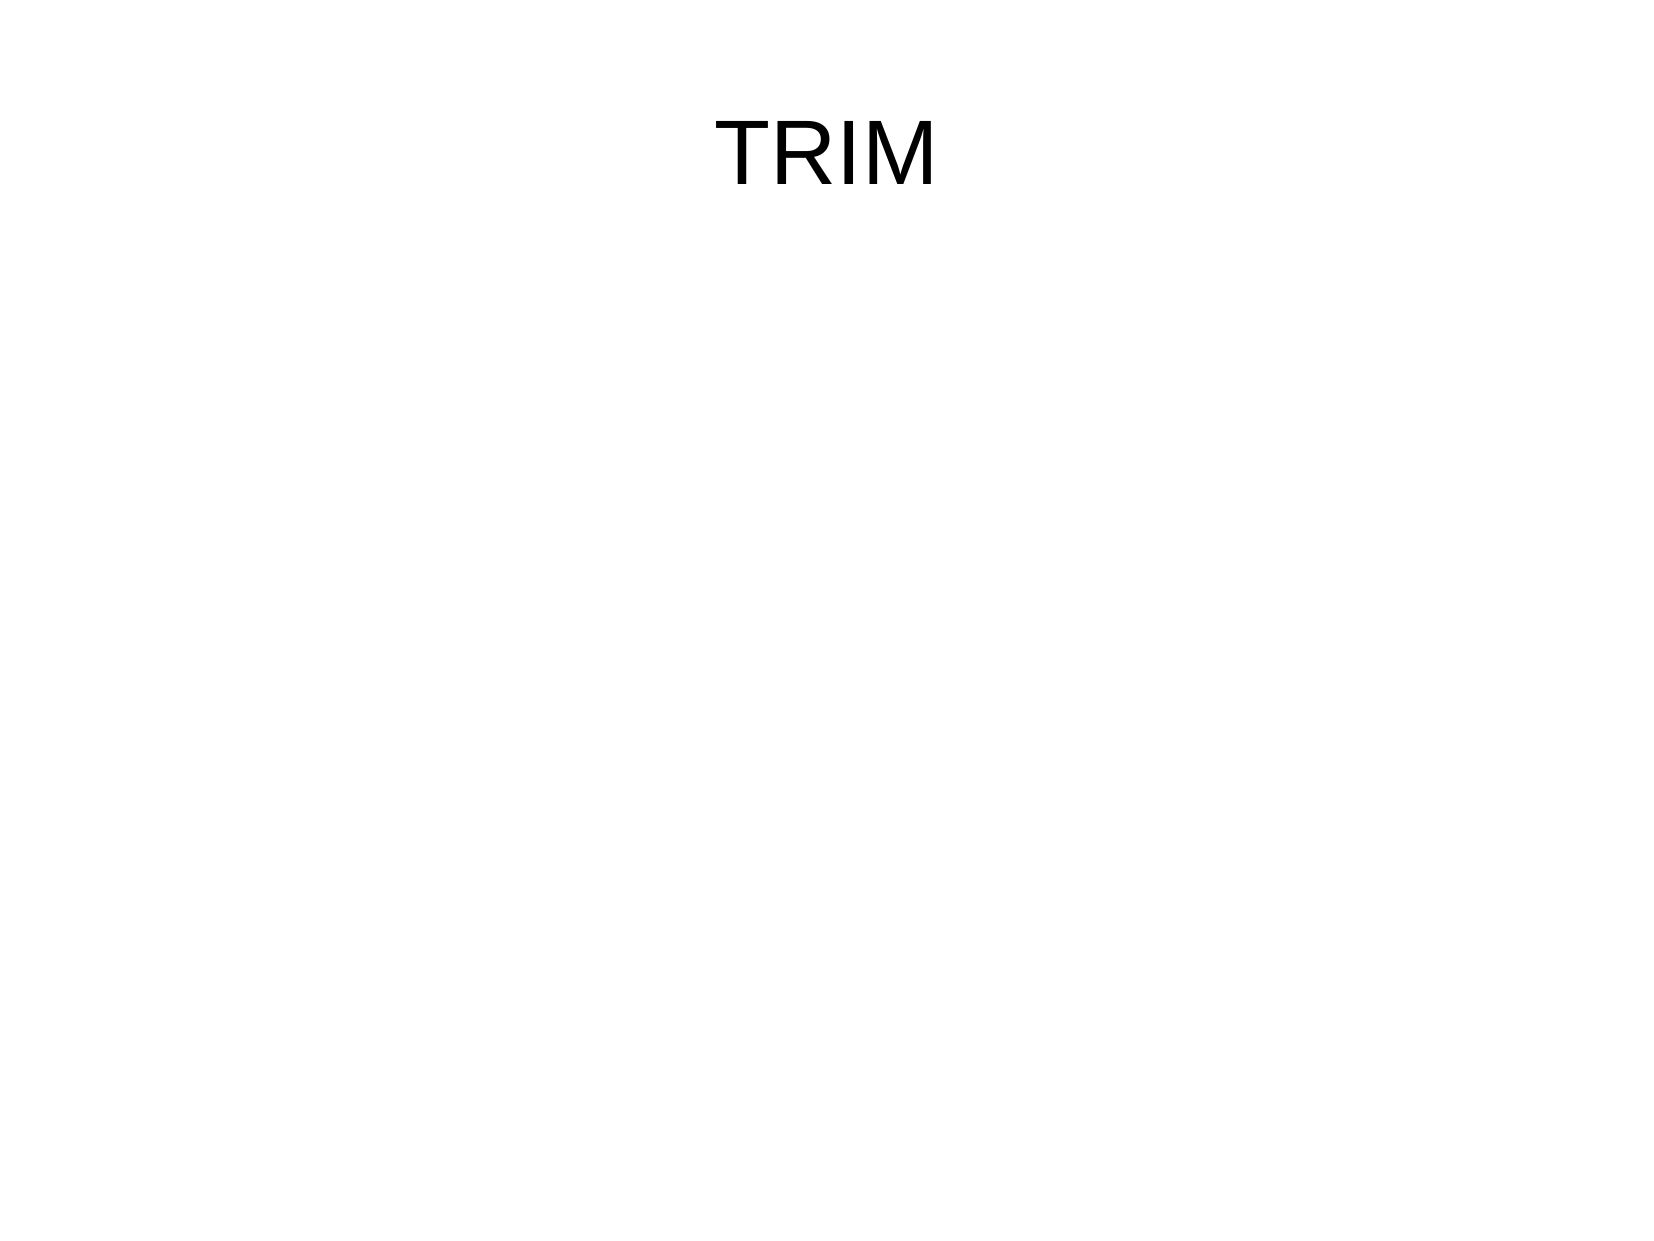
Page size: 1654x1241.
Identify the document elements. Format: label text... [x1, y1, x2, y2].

title TRIM [82, 49, 1571, 257]
